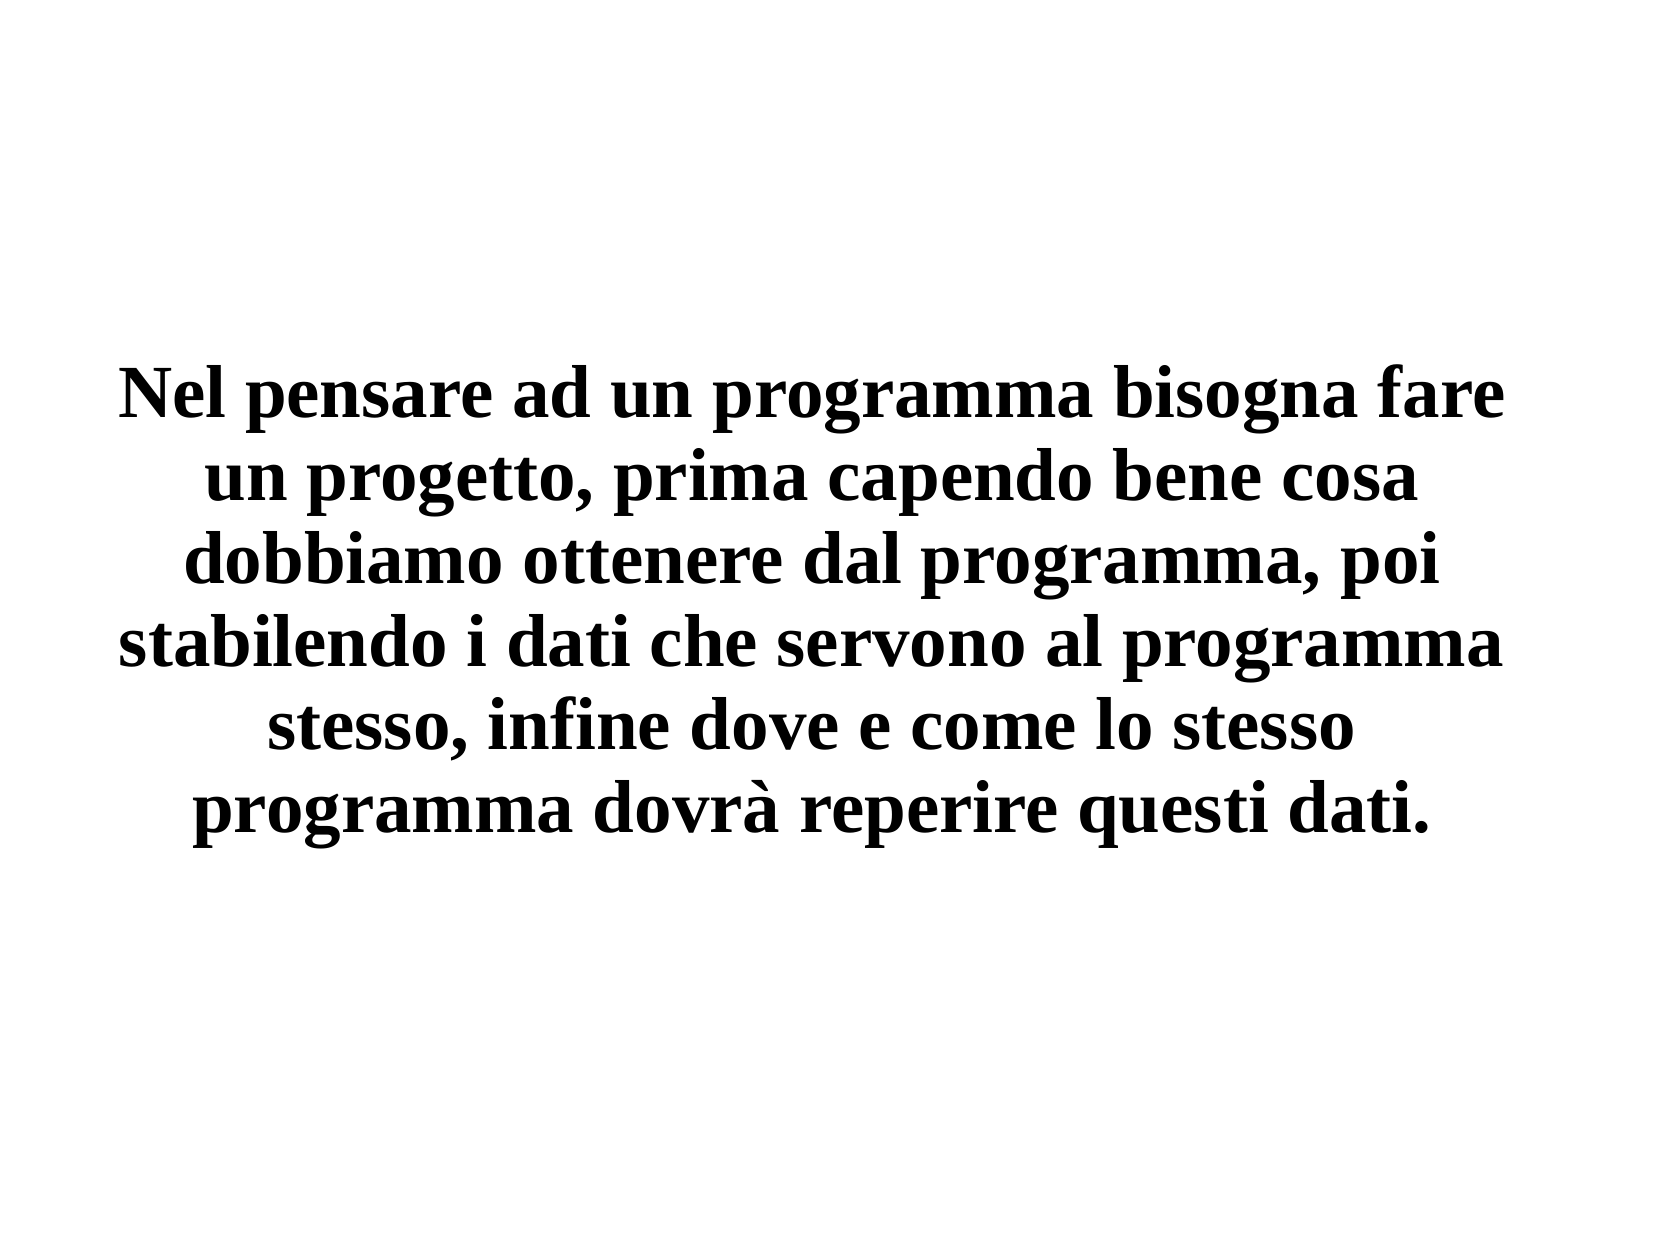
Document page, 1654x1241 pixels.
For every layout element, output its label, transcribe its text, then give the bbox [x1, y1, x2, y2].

text_box Nel pensare ad un programma bisogna fare un progetto, prima capendo bene cosa dobbiamo ottenere dal programma, poi stabilendo i dati che servono al programma stesso, infine dove e come lo stesso programma dovrà reperire questi dati. [88, 343, 1536, 857]
